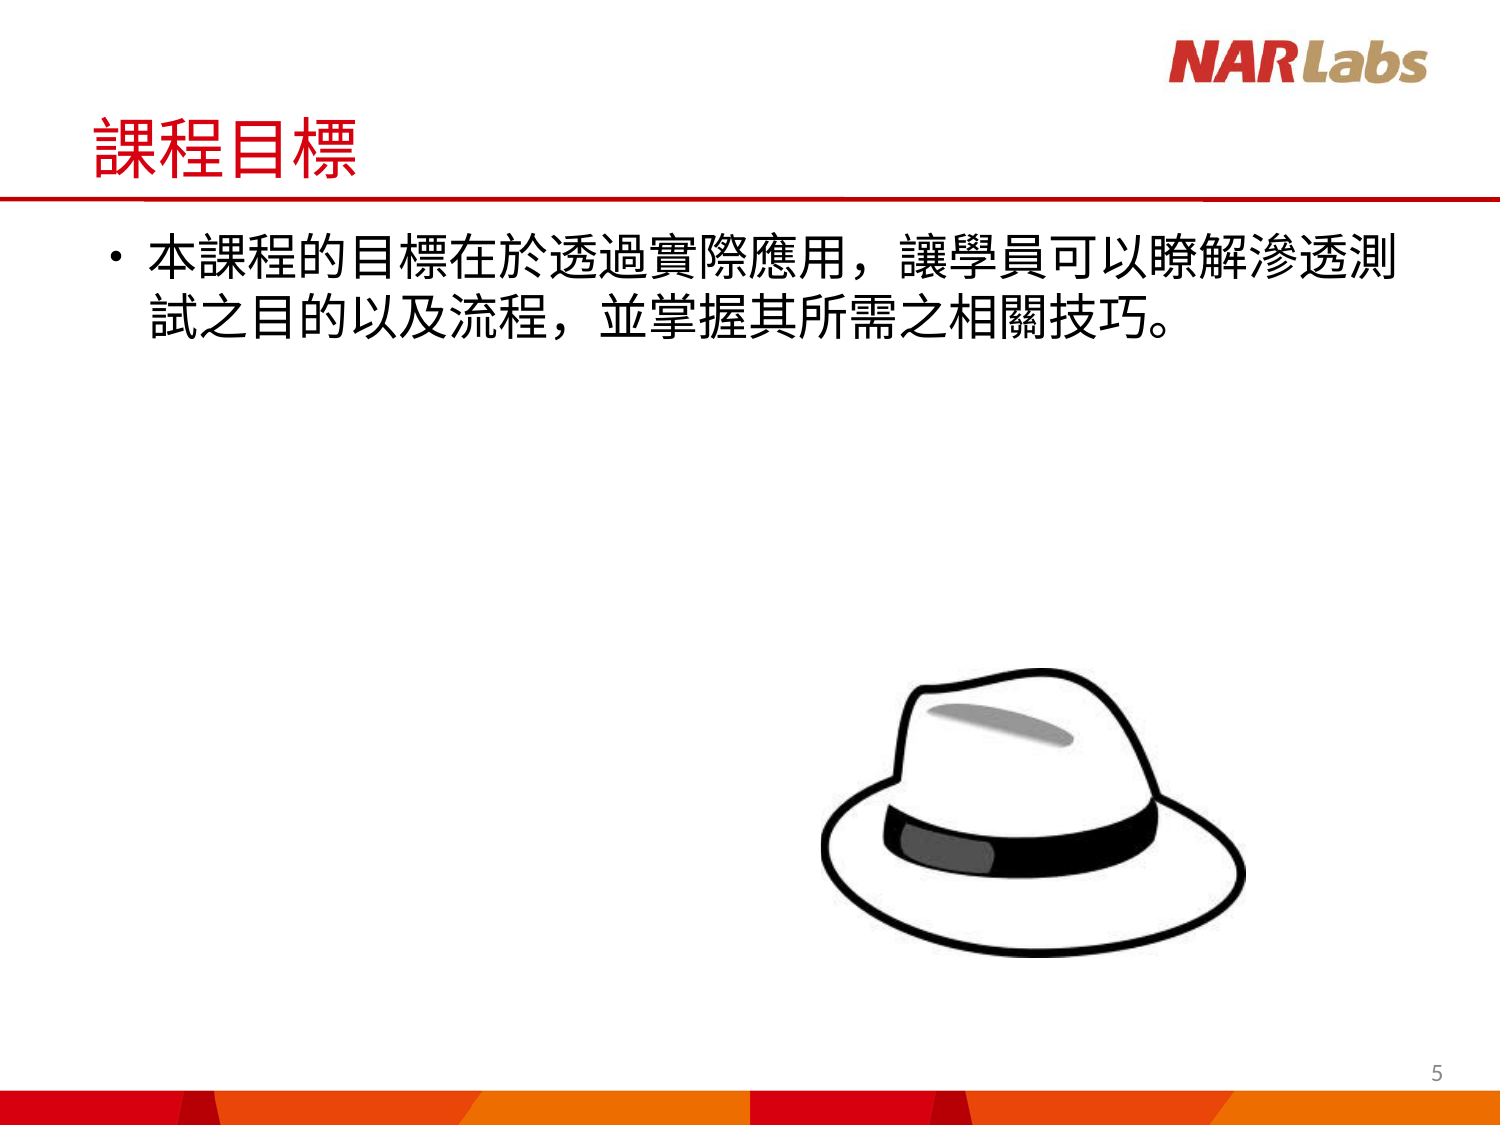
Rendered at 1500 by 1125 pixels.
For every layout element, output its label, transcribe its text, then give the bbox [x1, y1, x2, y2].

text_box • 本課程的目標在於透過實際應用，讓學員可以瞭解滲透測 試之目的以及流程，並掌握其所需之相關技巧。 [89, 225, 1401, 348]
text_box 5 [1414, 1056, 1448, 1090]
title 課程目標 [89, 107, 1411, 189]
text_box [821, 669, 1246, 958]
